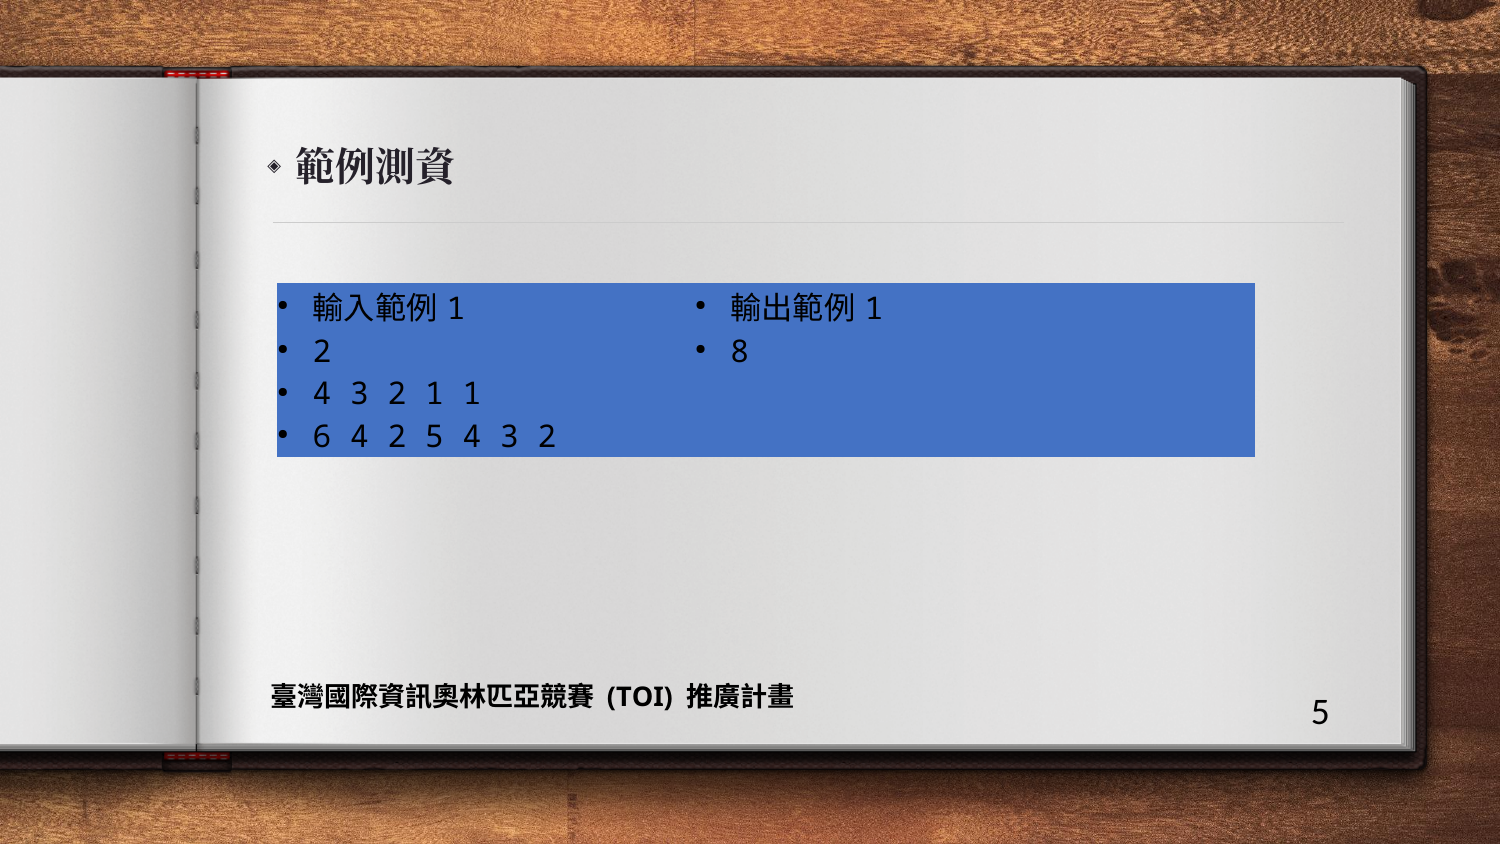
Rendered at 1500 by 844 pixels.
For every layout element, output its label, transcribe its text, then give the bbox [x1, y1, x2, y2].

list 範例測資 [252, 126, 1194, 205]
table_header 輸入範例1 2 4 3 2 1 1 6 4 2 5 4 3 2 [277, 283, 695, 457]
text_box [1295, 672, 1386, 737]
table_header 輸出範例1 8 [695, 283, 1255, 457]
